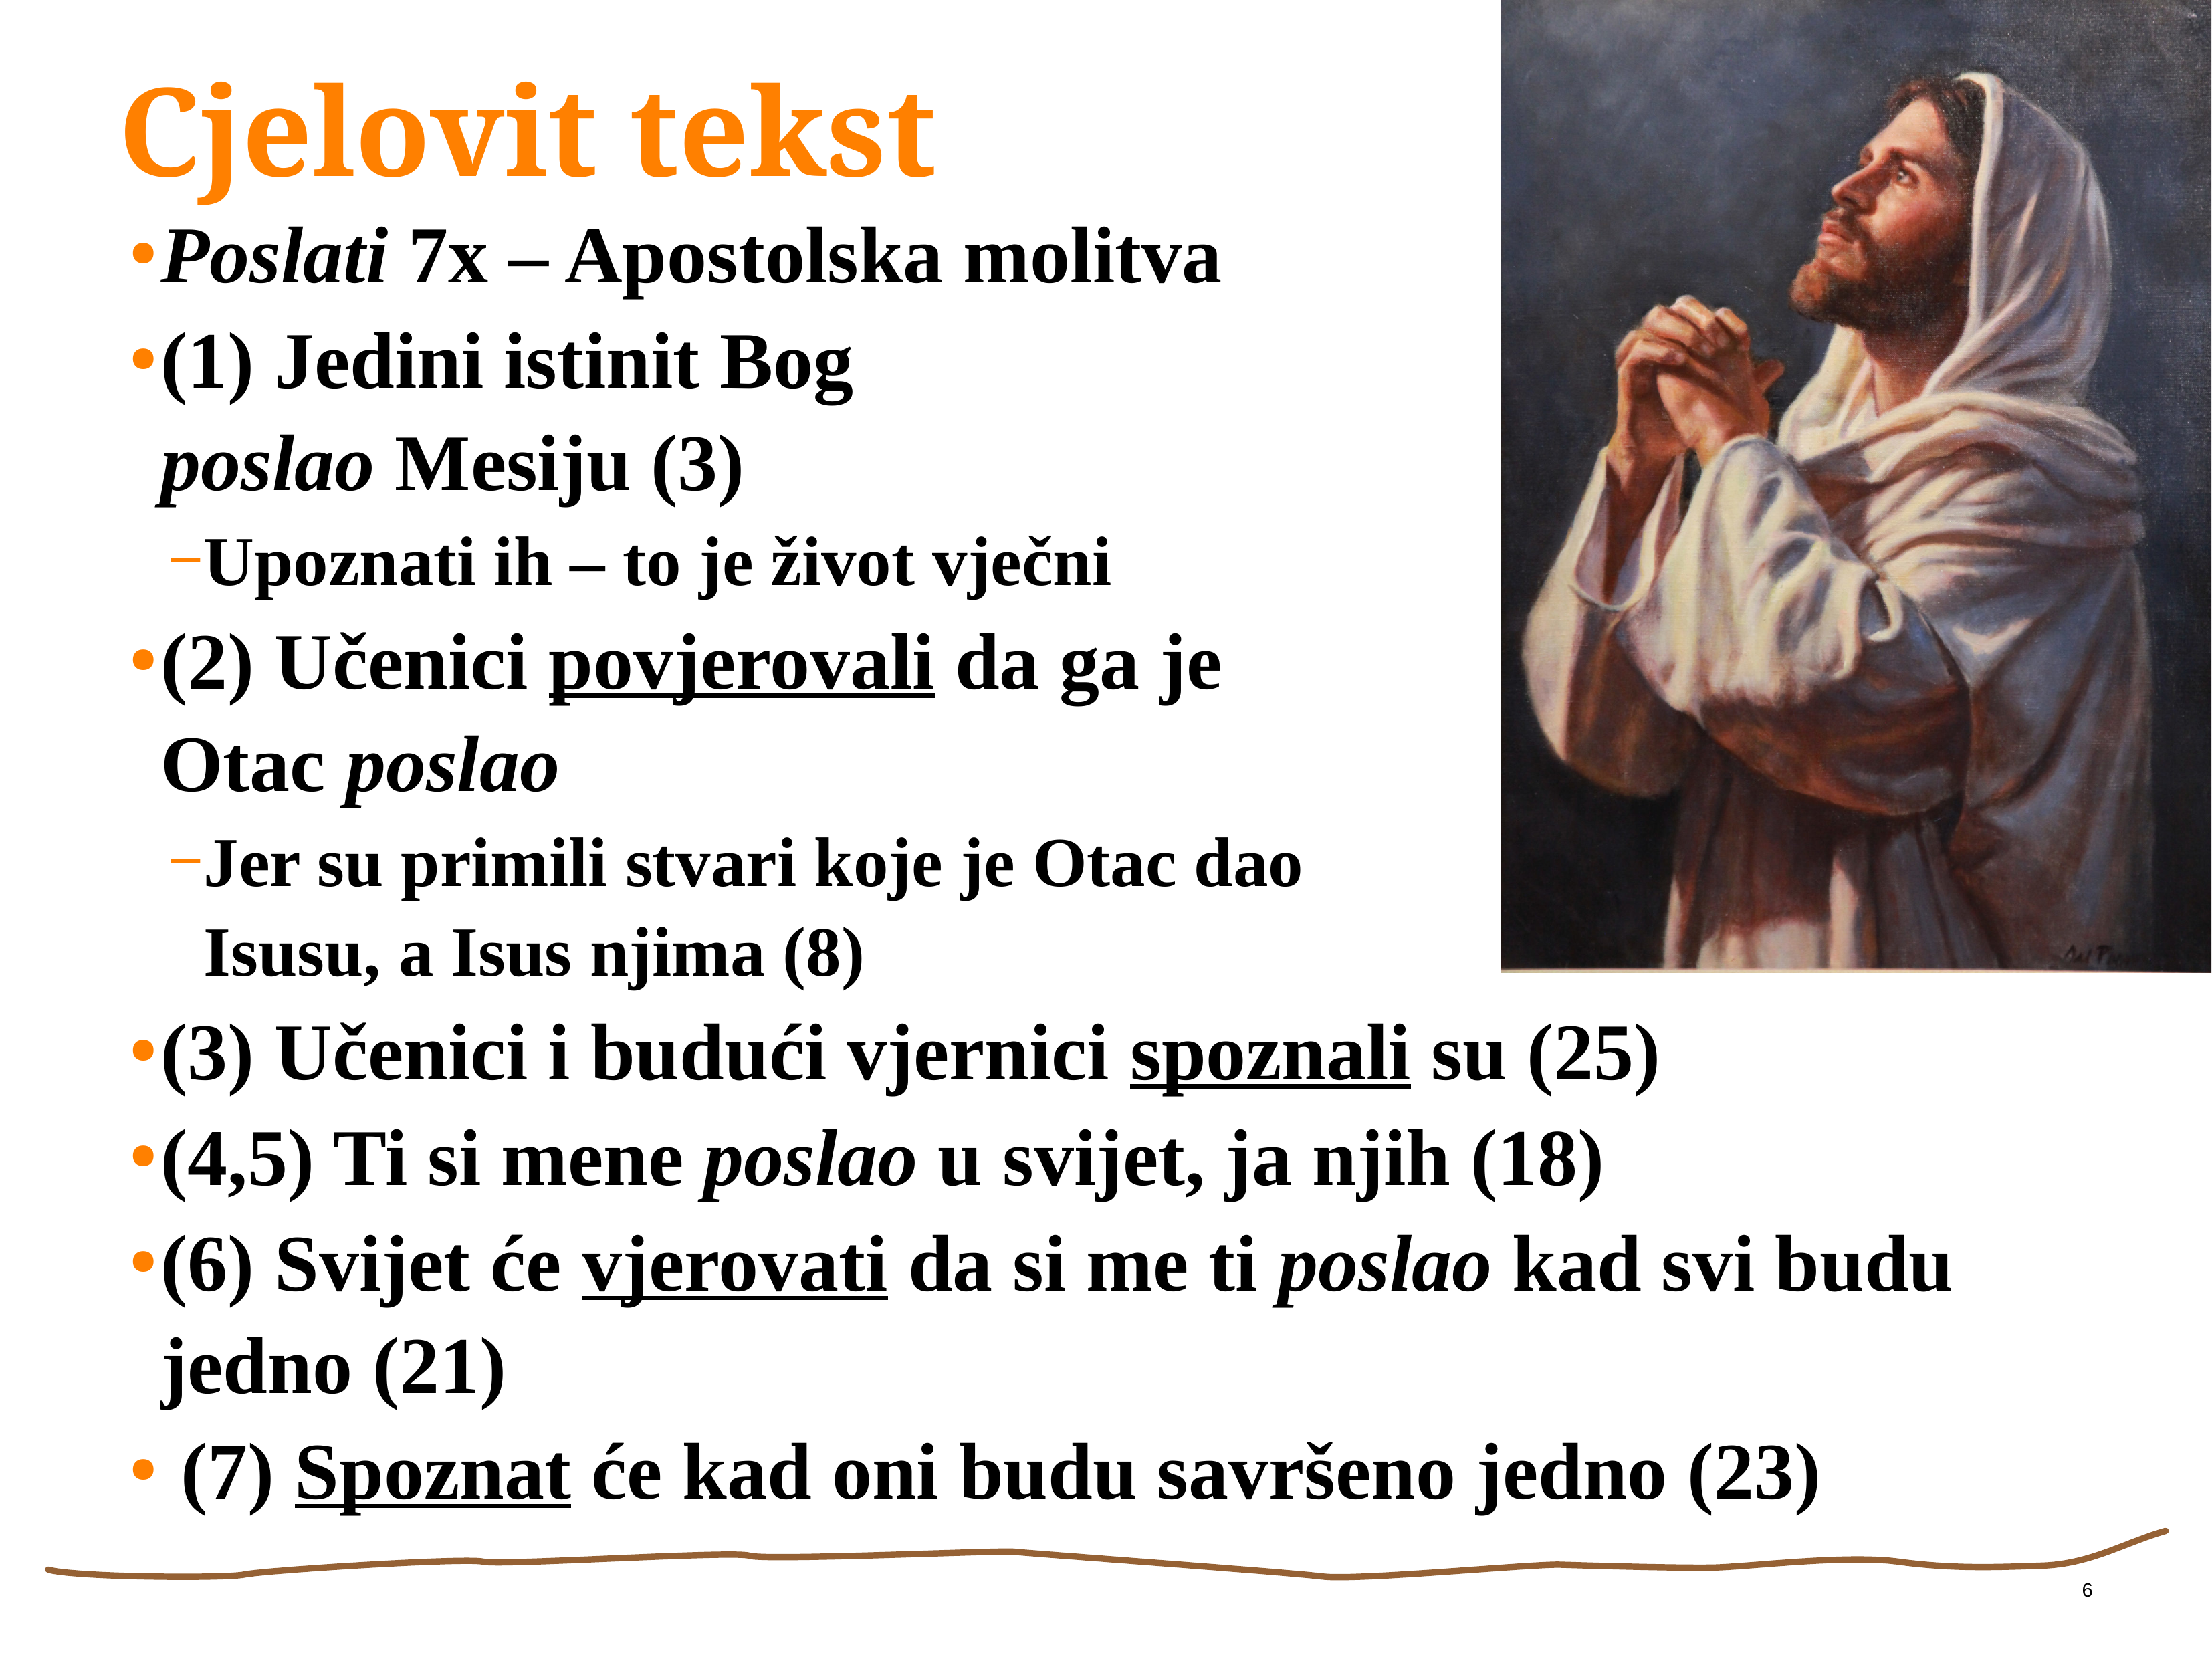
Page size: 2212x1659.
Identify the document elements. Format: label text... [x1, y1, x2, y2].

list Poslati 7x – Apostolska molitva (1) Jedini istinit Bog poslao Mesiju (3) Upoznati ih – to je život vječni (2) Učenici povjerovali da ga je Otac poslao Jer su primili stvari koje je Otac dao Isusu, a Isus njima (8) (3) Učenici i budući vjernici spoznali su (25) (4,5) Ti si mene poslao u svijet, ja njih (18) (6) Svijet će vjerovati da si me ti poslao kad svi budu jedno (21) (7) Spoznat će kad oni budu savršeno jedno (23) [118, 197, 2132, 1527]
picture [1501, 0, 2212, 973]
title Cjelovit tekst [118, 37, 1501, 197]
